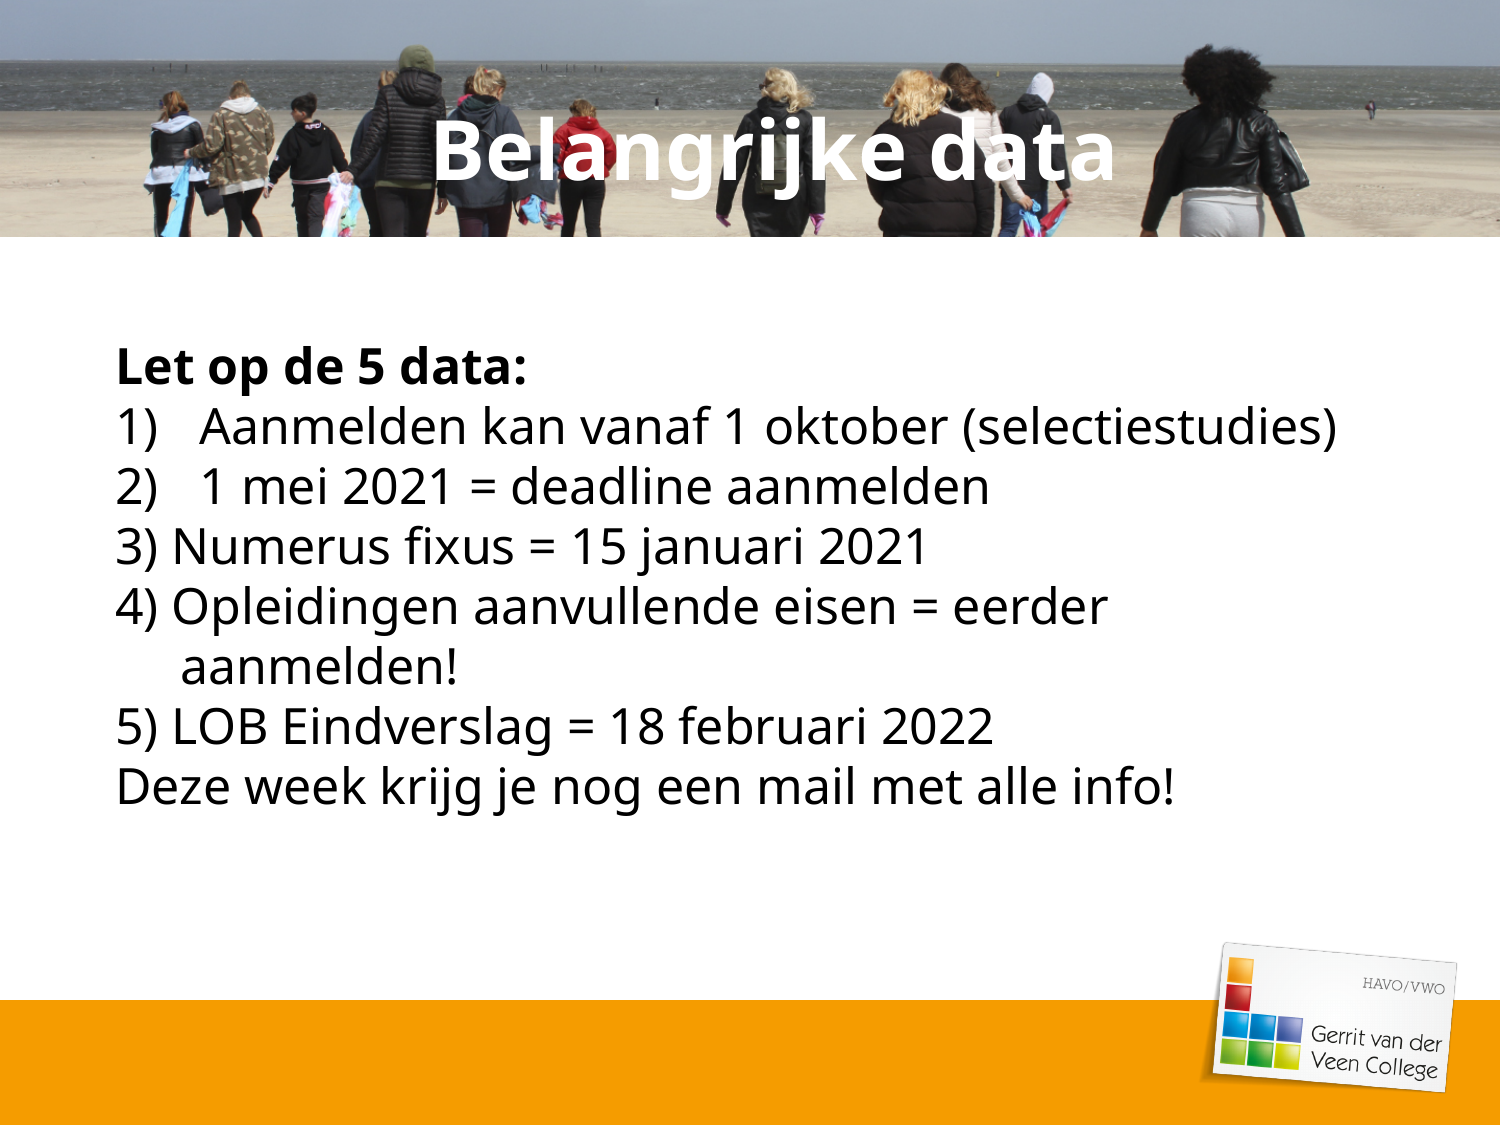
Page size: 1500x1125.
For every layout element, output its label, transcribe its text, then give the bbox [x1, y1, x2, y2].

picture [1197, 940, 1459, 1095]
text_box [0, 1000, 1500, 1125]
text_box Belangrijke data [307, 90, 1242, 207]
picture [0, 0, 1500, 237]
text_box Let op de 5 data: Aanmelden kan vanaf 1 oktober (selectiestudies) 1 mei 2021 = deadline aanmelden 3) Numerus fixus = 15 januari 2021 4) Opleidingen aanvullende eisen = eerder aanmelden! 5) LOB Eindverslag = 18 februari 2022 Deze week krijg je nog een mail met alle info! [100, 327, 1500, 828]
